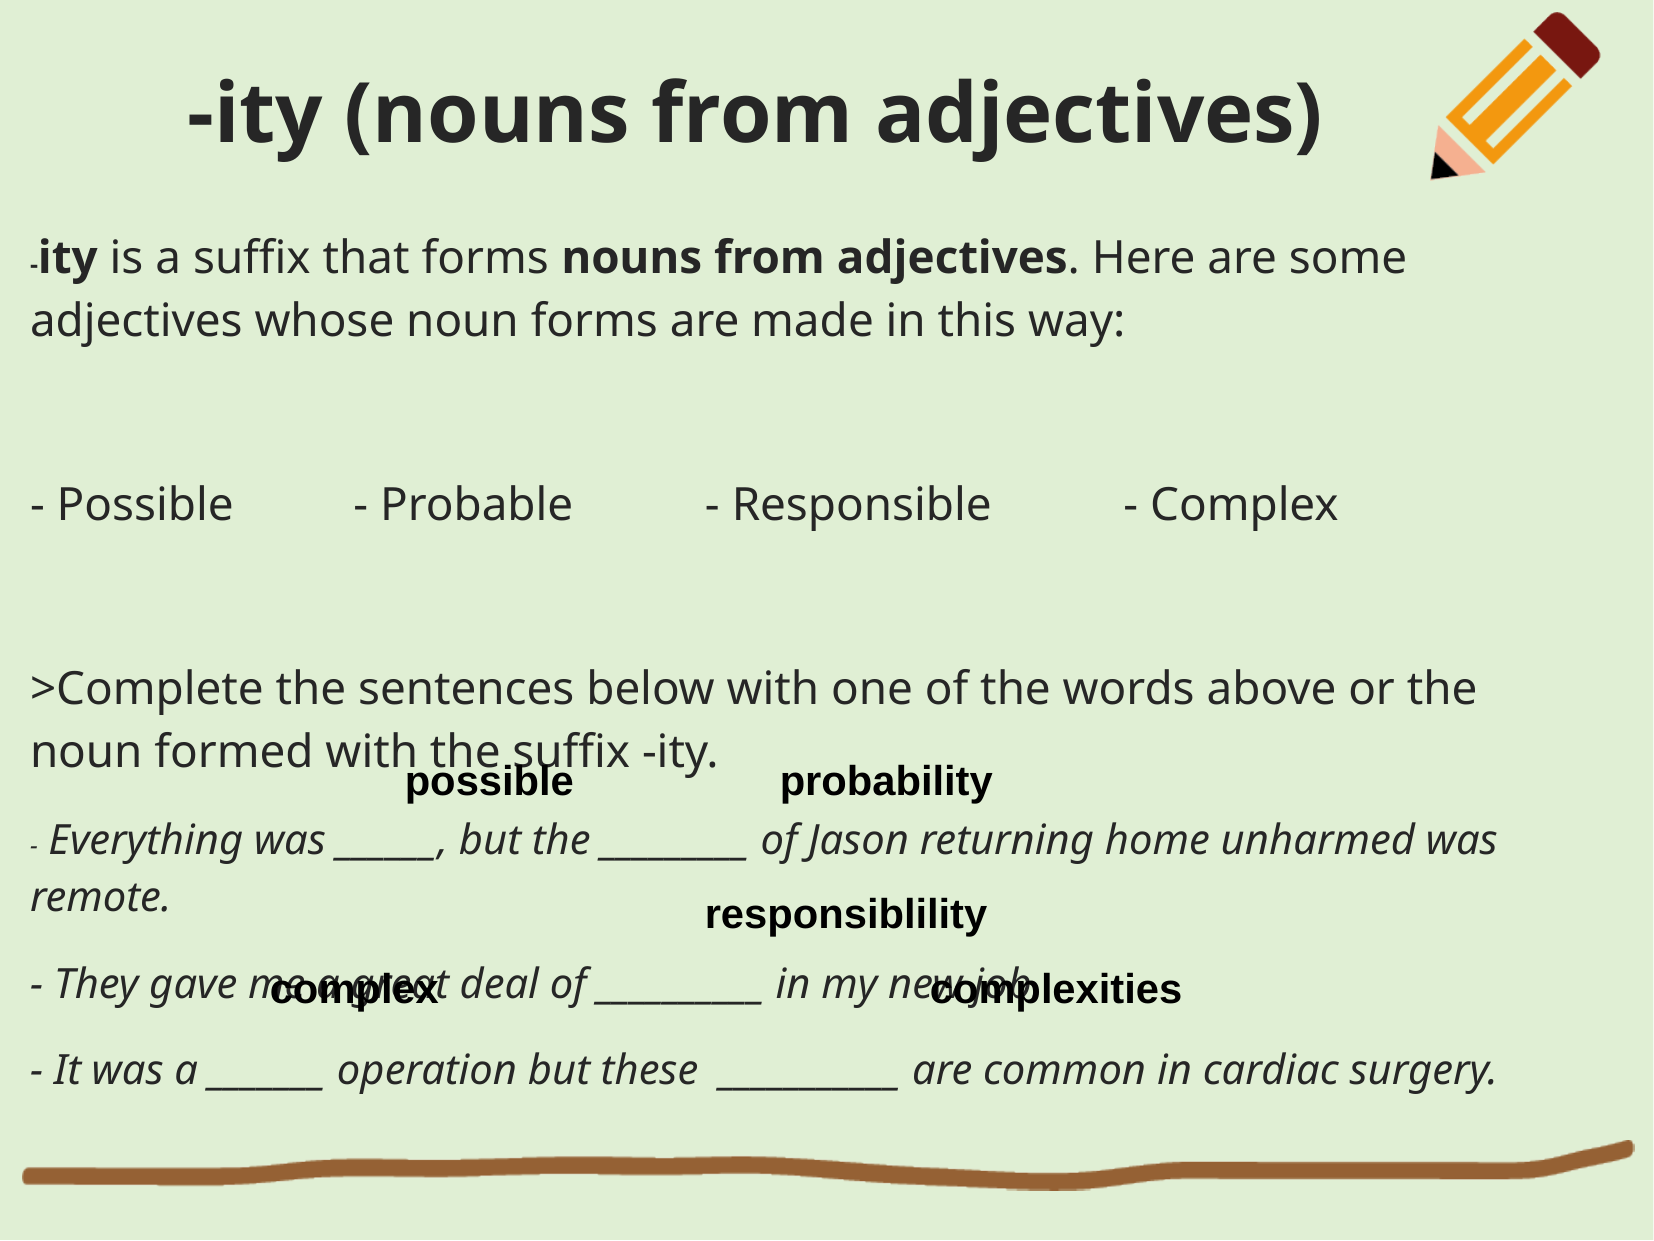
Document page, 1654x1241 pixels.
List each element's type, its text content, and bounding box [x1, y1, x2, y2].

text_box complex [255, 958, 496, 1021]
text_box probability [765, 750, 1036, 827]
list -ity is a suffix that forms nouns from adjectives. Here are some adjectives whose noun forms are made in this way: - Possible - Probable - Responsible - Complex >Complete the sentences below with one of the words above or the noun formed with the suffix -ity. - Everything was ______, but the _________ of Jason returning home unharmed was remote. - They gave me a great deal of __________ in my new job. - It was a _______ operation but these ___________ are common in cardiac surgery. [30, 225, 1572, 1122]
text_box responsiblility [690, 883, 1036, 961]
picture [22, 1140, 1635, 1191]
title -ity (nouns from adjectives) [82, 49, 1430, 172]
text_box possible [390, 750, 631, 812]
text_box complexities [915, 958, 1216, 1021]
picture [1430, 12, 1601, 181]
